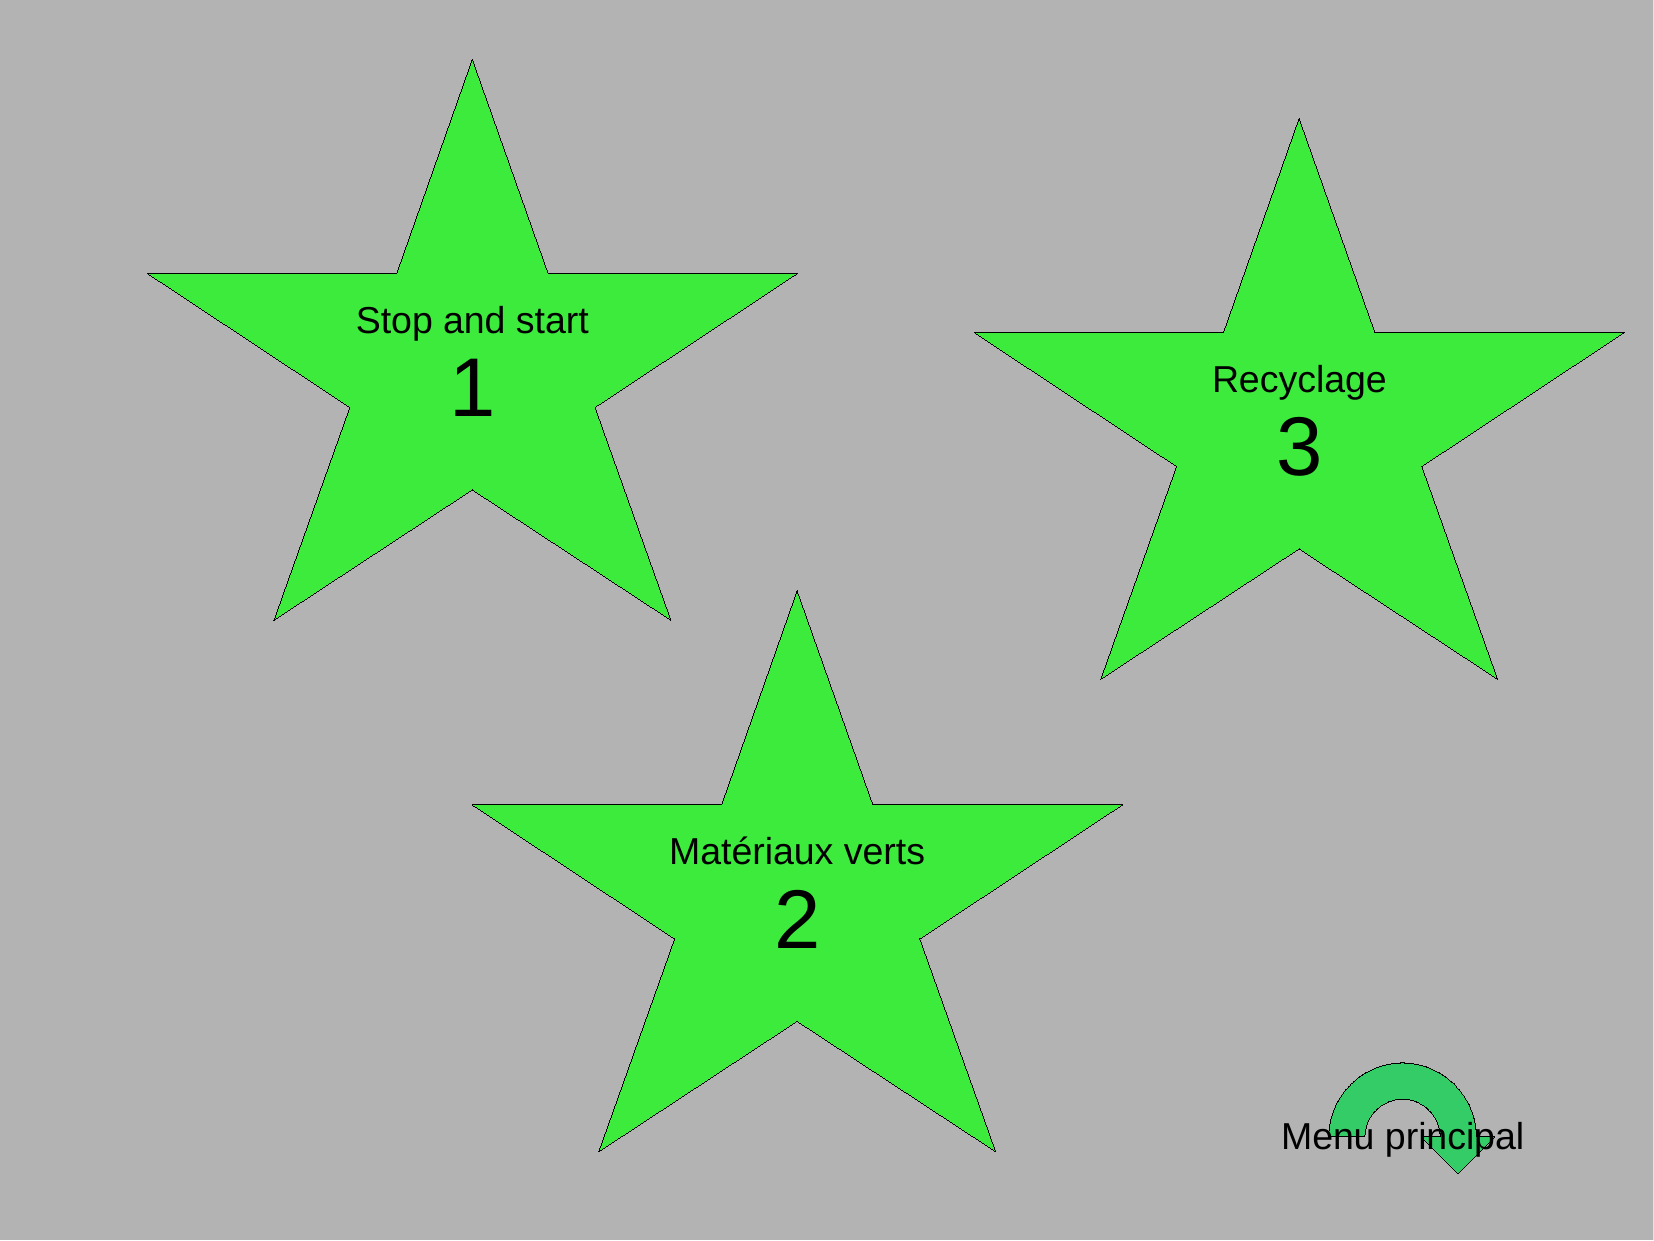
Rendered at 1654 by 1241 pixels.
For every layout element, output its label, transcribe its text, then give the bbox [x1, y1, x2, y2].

text_box Menu principal [1328, 1062, 1477, 1174]
text_box Recyclage 3 [974, 118, 1625, 680]
text_box Stop and start 1 [147, 59, 798, 621]
text_box Matériaux verts 2 [472, 590, 1123, 1152]
